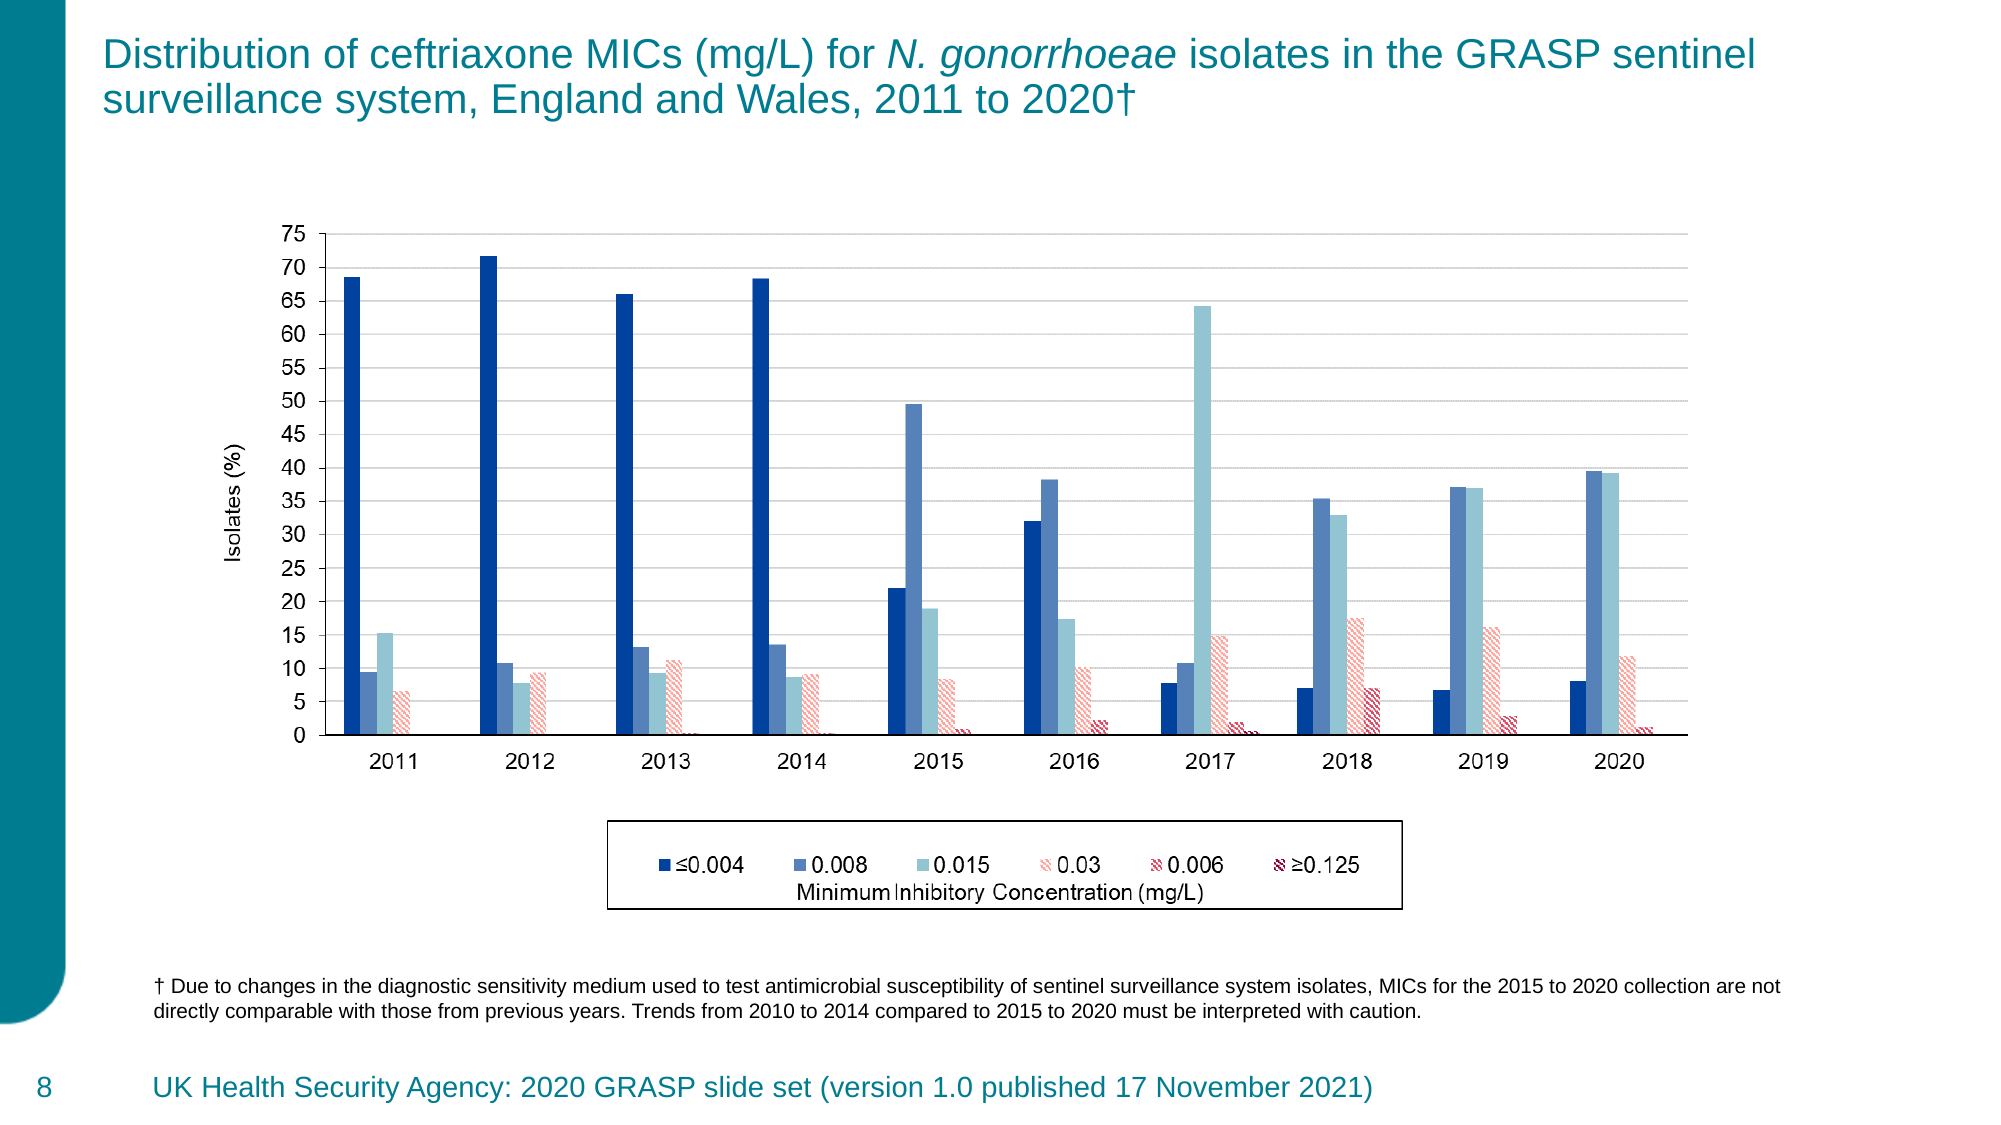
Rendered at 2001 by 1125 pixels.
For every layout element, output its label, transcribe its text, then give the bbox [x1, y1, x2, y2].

text_box [21, 1056, 120, 1117]
text_box UK Health Security Agency: 2020 GRASP slide set (version 1.0 published 17 November 2021) [137, 1056, 1780, 1116]
title Distribution of ceftriaxone MICs (mg/L) for N. gonorrhoeae isolates in the GRASP sentinel surveillance system, England and Wales, 2011 to 2020† [87, 24, 1913, 185]
text_box † Due to changes in the diagnostic sensitivity medium used to test antimicrobial susceptibility of sentinel surveillance system isolates, MICs for the 2015 to 2020 collection are not directly comparable with those from previous years. Trends from 2010 to 2014 compared to 2015 to 2020 must be interpreted with caution. [139, 966, 1861, 1031]
picture [193, 205, 1807, 920]
